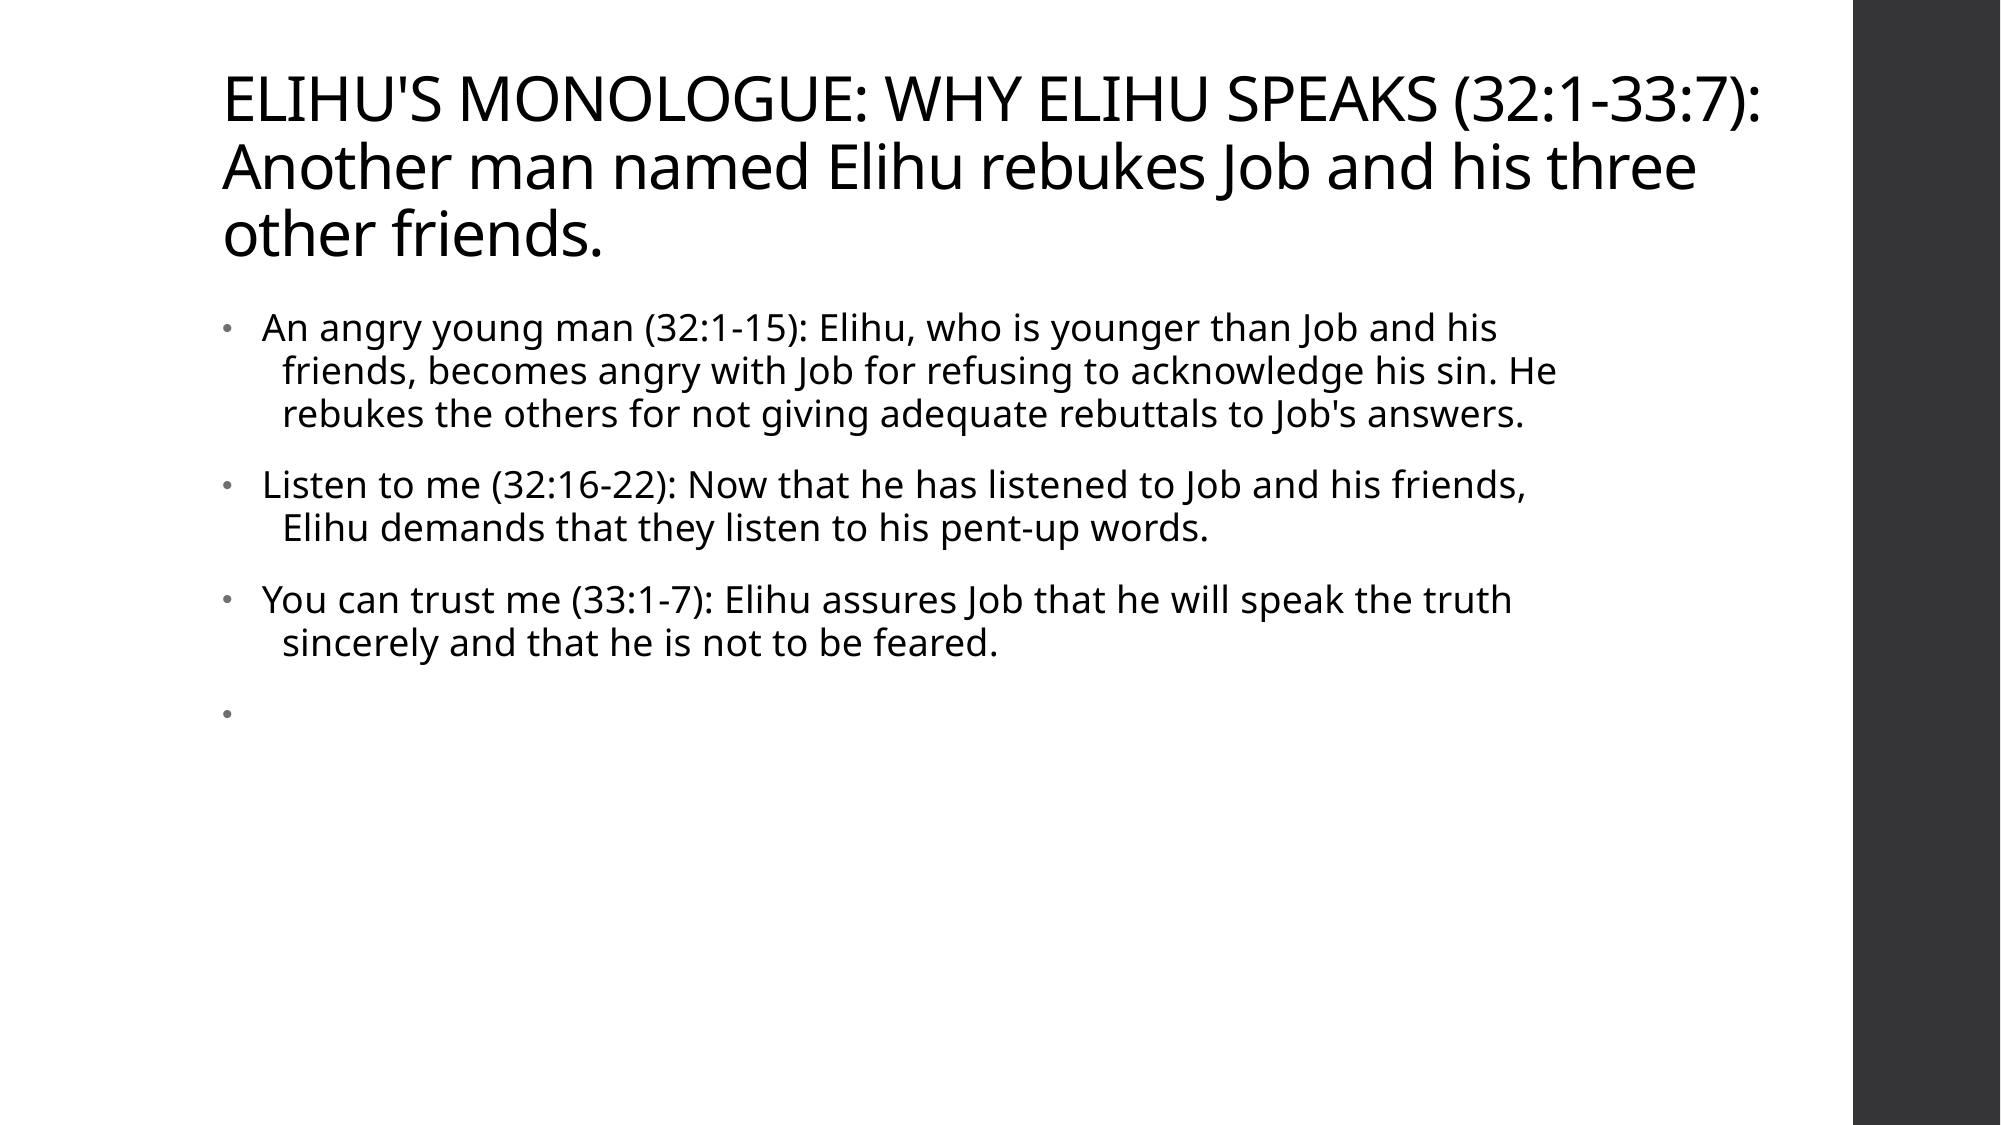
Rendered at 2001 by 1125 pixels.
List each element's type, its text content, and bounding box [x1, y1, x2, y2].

list An angry young man (32:1-15): Elihu, who is younger than Job and his friends, becomes angry with Job for refusing to acknowledge his sin. He rebukes the others for not giving adequate rebuttals to Job's answers. Listen to me (32:16-22): Now that he has listened to Job and his friends, Elihu demands that they listen to his pent-up words. You can trust me (33:1-7): Elihu assures Job that he will speak the truth sincerely and that he is not to be feared. [206, 299, 1617, 1014]
title ELIHU'S MONOLOGUE: WHY ELIHU SPEAKS (32:1-33:7): Another man named Elihu rebukes Job and his three other friends. [206, 60, 1797, 278]
